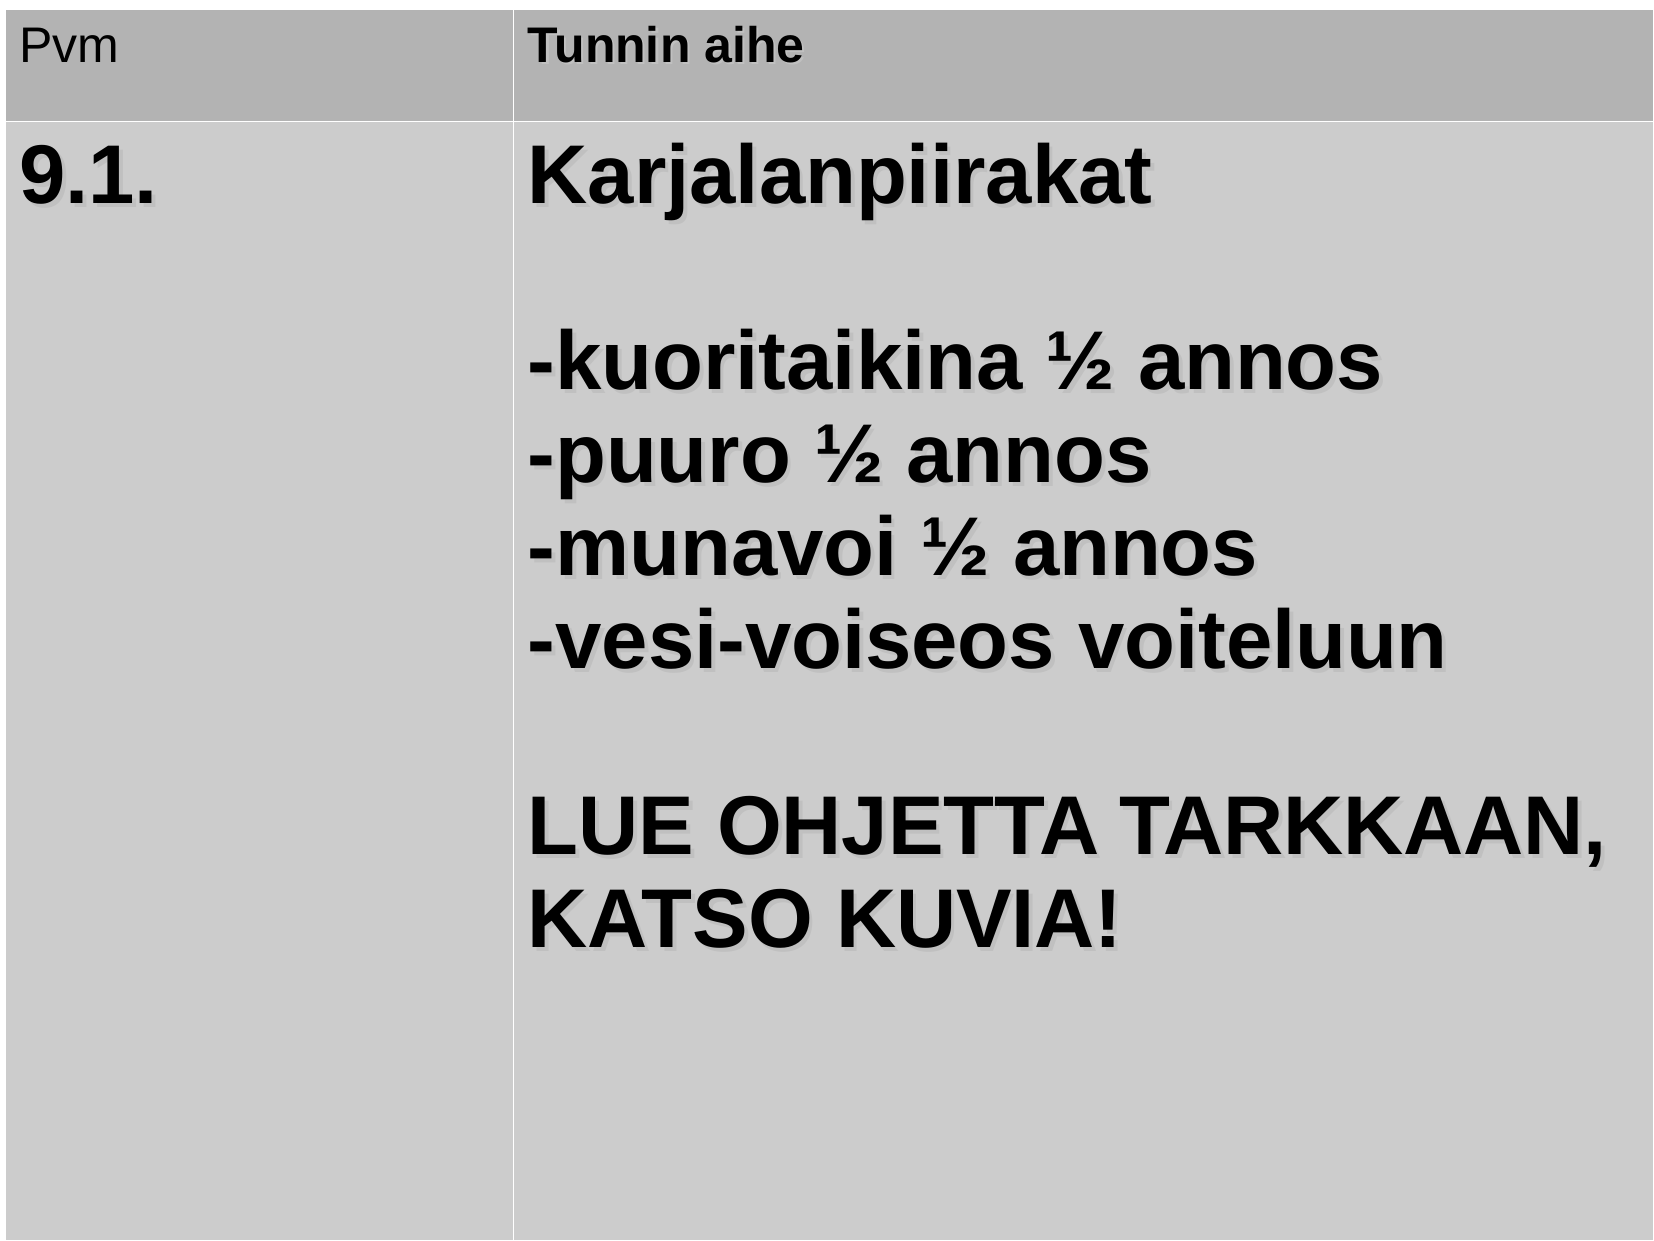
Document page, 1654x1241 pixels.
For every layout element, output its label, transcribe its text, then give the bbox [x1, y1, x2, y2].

table_cell Karjalanpiirakat -kuoritaikina ½ annos -puuro ½ annos -munavoi ½ annos -vesi-voiseos voiteluun LUE OHJETTA TARKKAAN, KATSO KUVIA! [514, 122, 1653, 1240]
table_header Tunnin aihe [514, 10, 1653, 121]
table_header Pvm [6, 10, 513, 121]
table_cell 9.1. [6, 122, 513, 1240]
